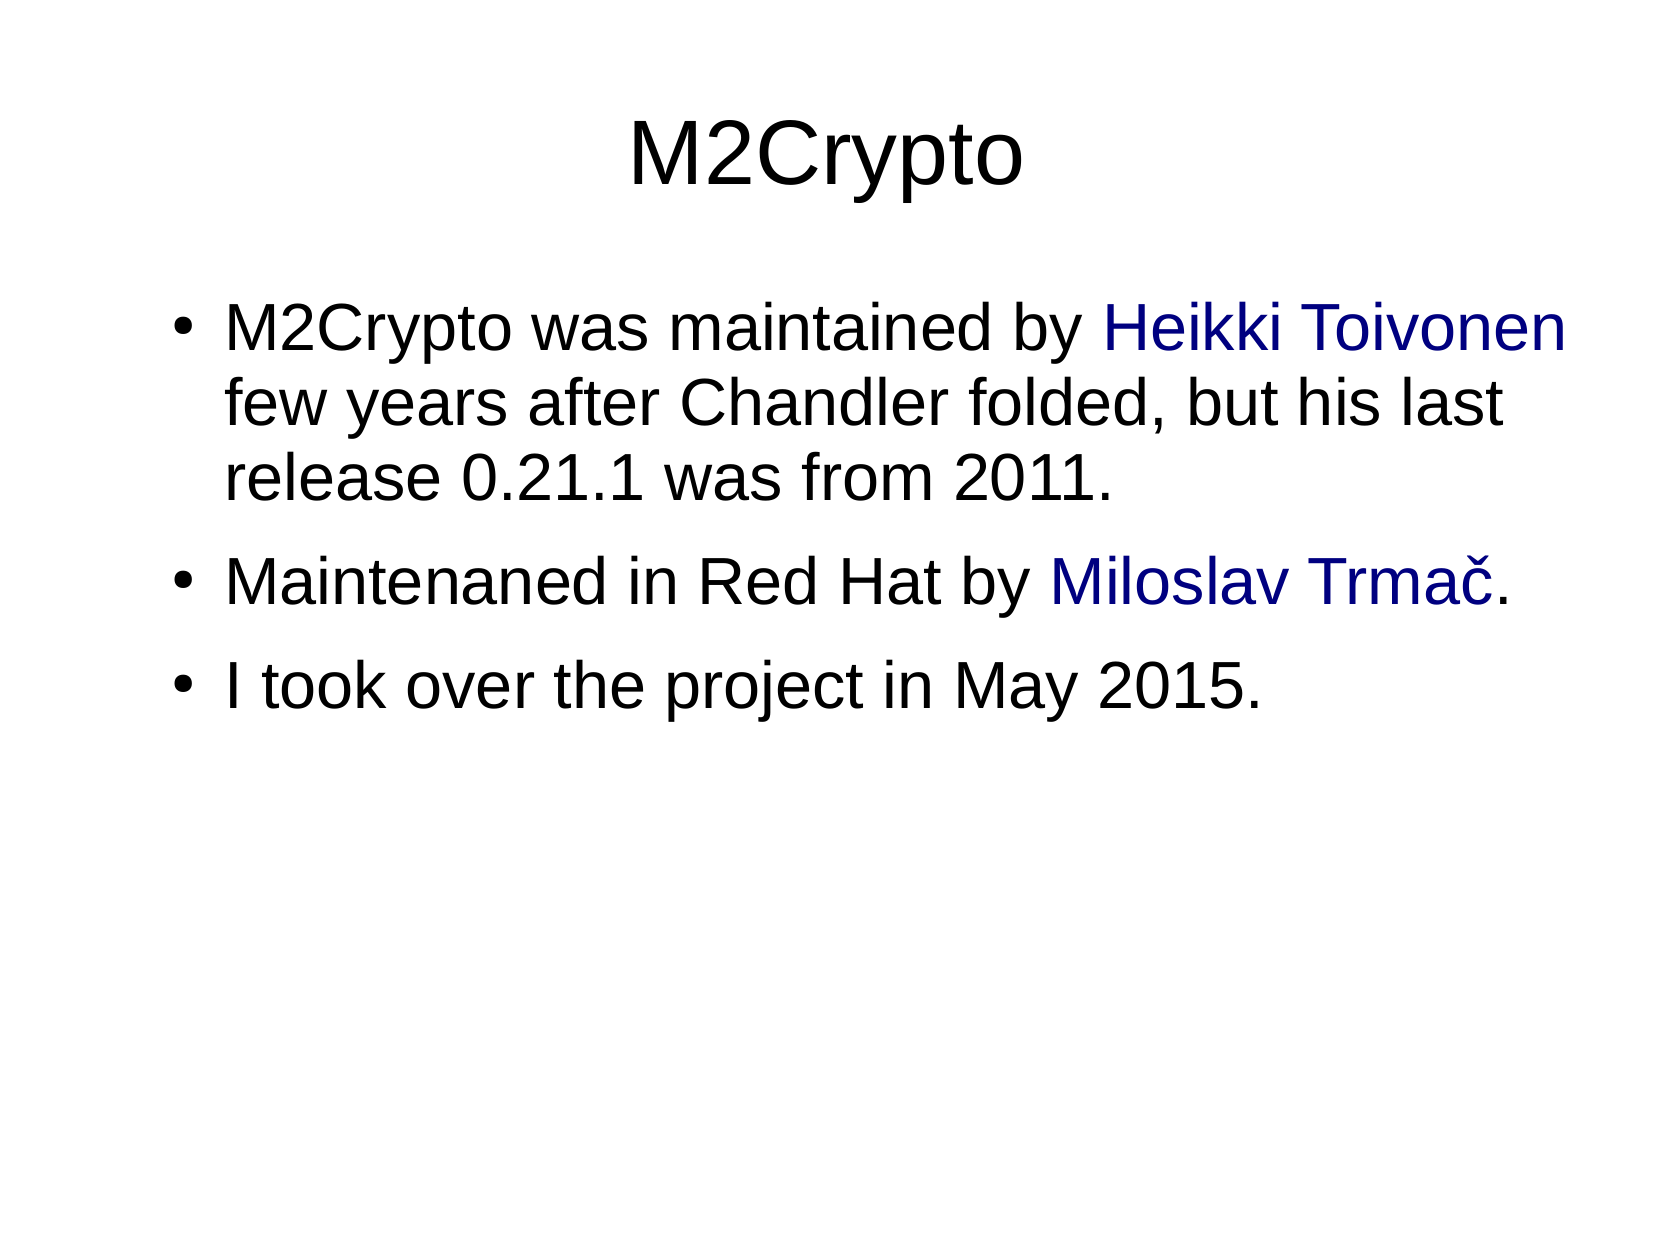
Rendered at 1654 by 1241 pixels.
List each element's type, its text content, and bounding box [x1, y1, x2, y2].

title M2Crypto [82, 49, 1571, 257]
list M2Crypto was maintained by Heikki Toivonen few years after Chandler folded, but his last release 0.21.1 was from 2011. Maintenaned in Red Hat by Miloslav Trmač. I took over the project in May 2015. [82, 290, 1571, 1109]
